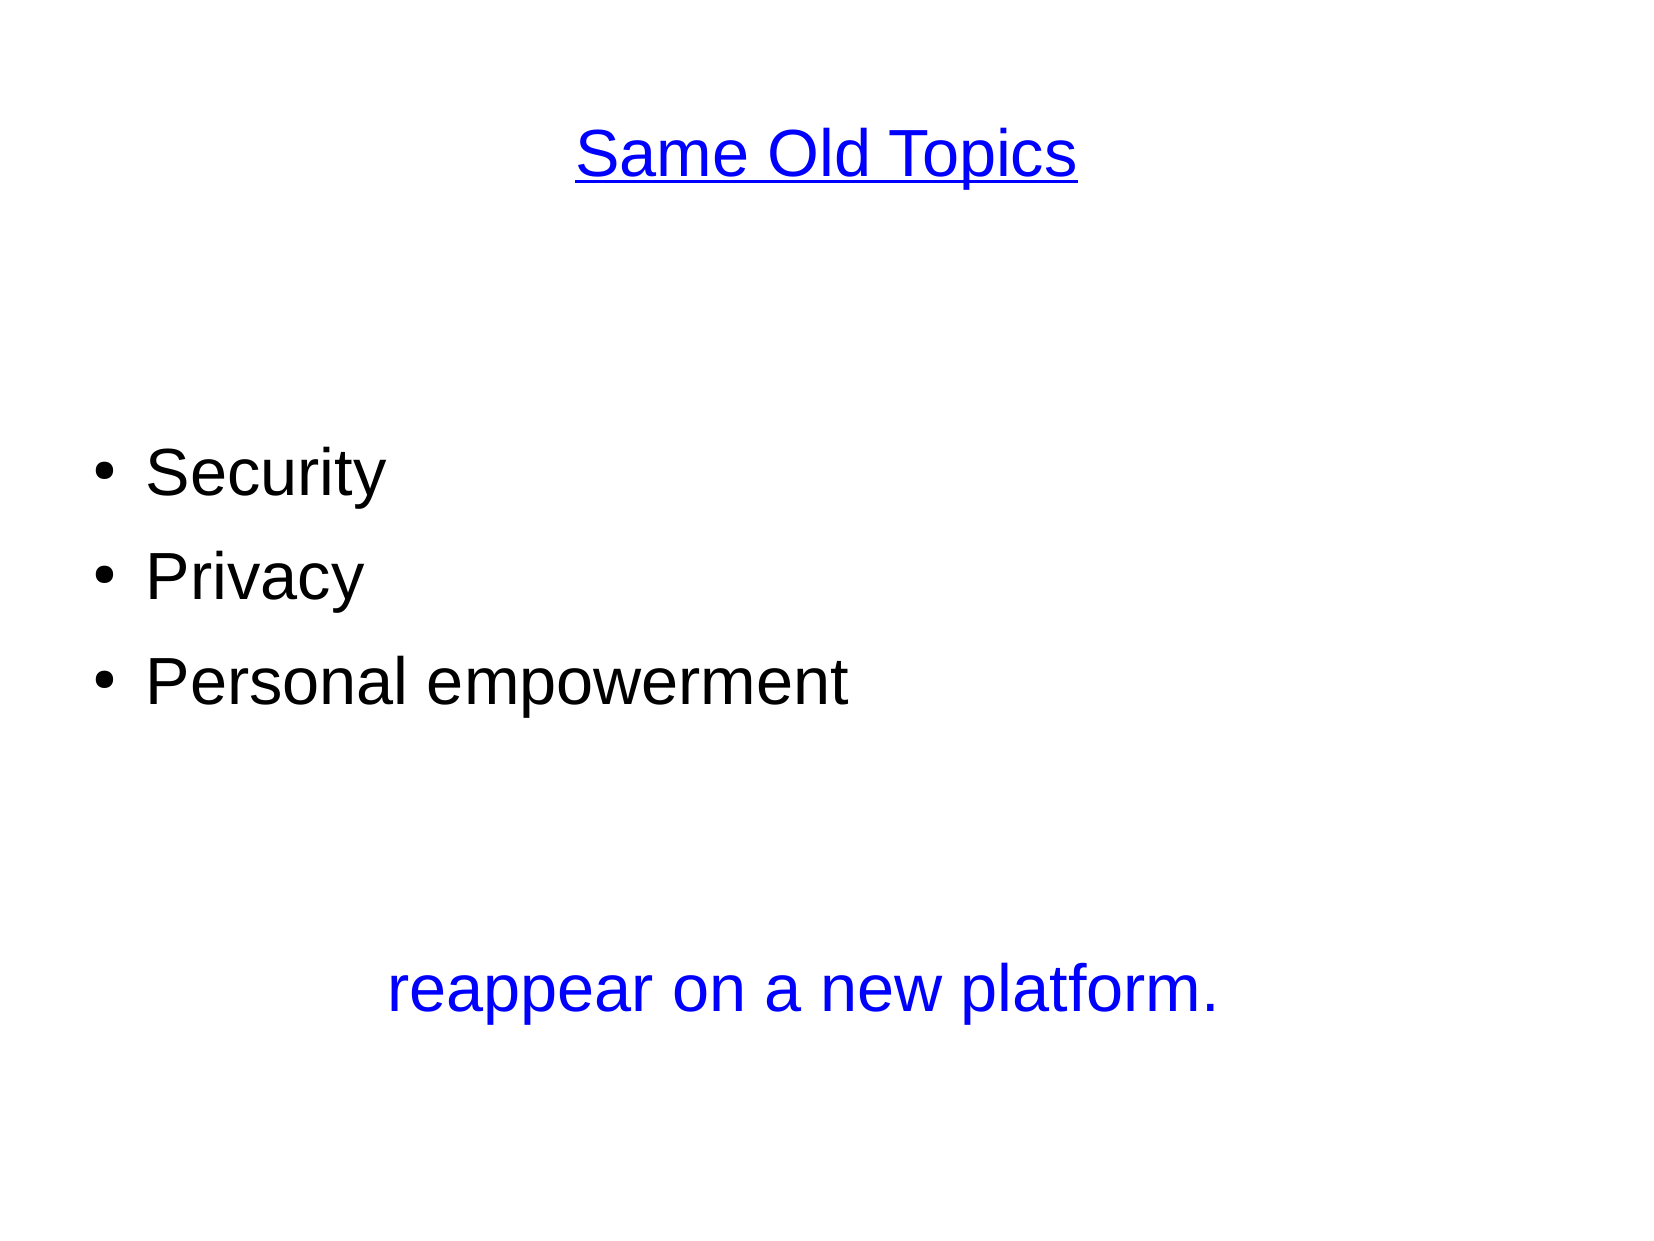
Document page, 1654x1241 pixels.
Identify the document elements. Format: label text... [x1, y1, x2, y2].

list Security Privacy Personal empowerment [75, 435, 1571, 805]
title Same Old Topics [82, 49, 1571, 257]
title reappear on a new platform. [60, 885, 1549, 1093]
